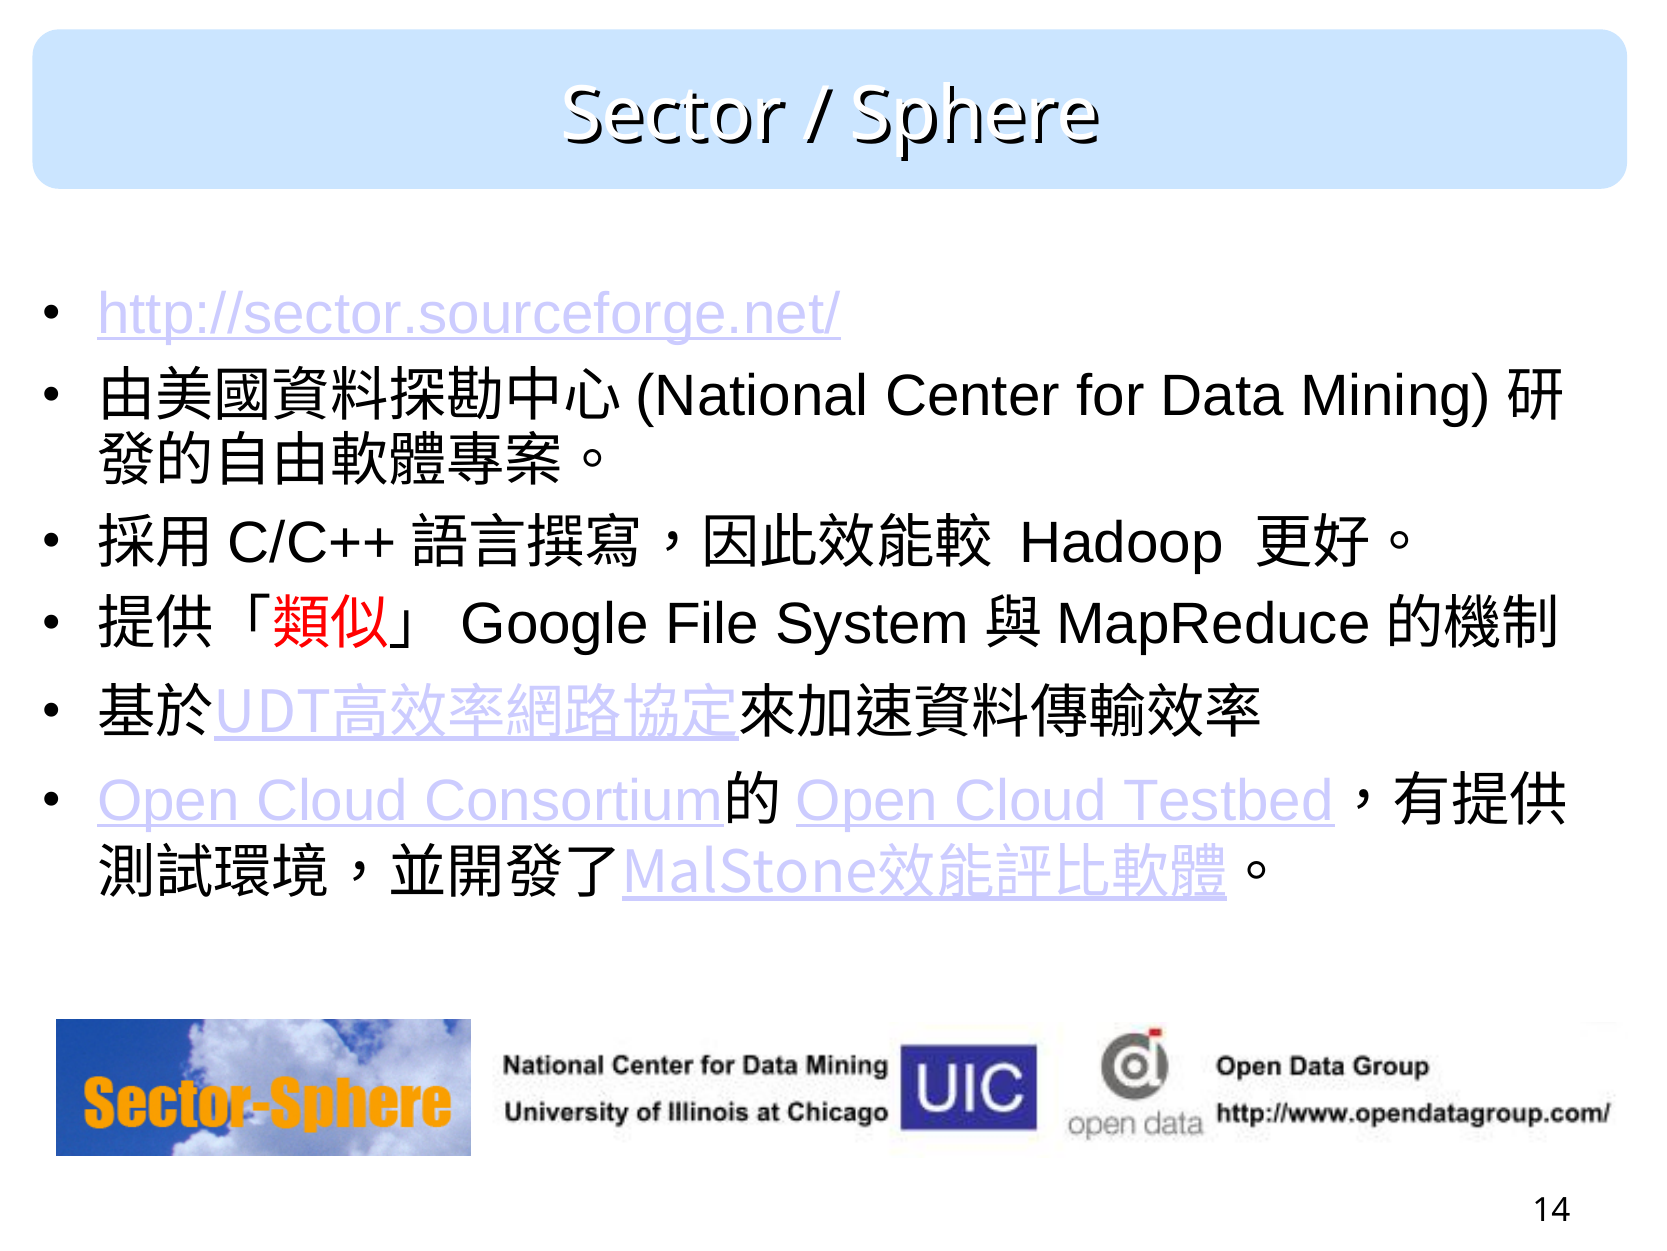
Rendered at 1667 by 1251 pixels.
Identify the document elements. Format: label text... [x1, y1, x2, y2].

picture [476, 1021, 1629, 1158]
picture [56, 1019, 471, 1156]
text_box Sector / Sphere [32, 29, 1628, 189]
text_box http://sector.sourceforge.net/ 由美國資料探勘中心(National Center for Data Mining)研發的自由軟體專案。 採用C/C++語言撰寫，因此效能較 Hadoop 更好。 提供「類似」Google File System與MapReduce的機制 基於UDT高效率網路協定來加速資料傳輸效率 Open Cloud Consortium的Open Cloud Testbed，有提供測試環境，並開發了MalStone效能評比軟體。 [41, 277, 1607, 1046]
